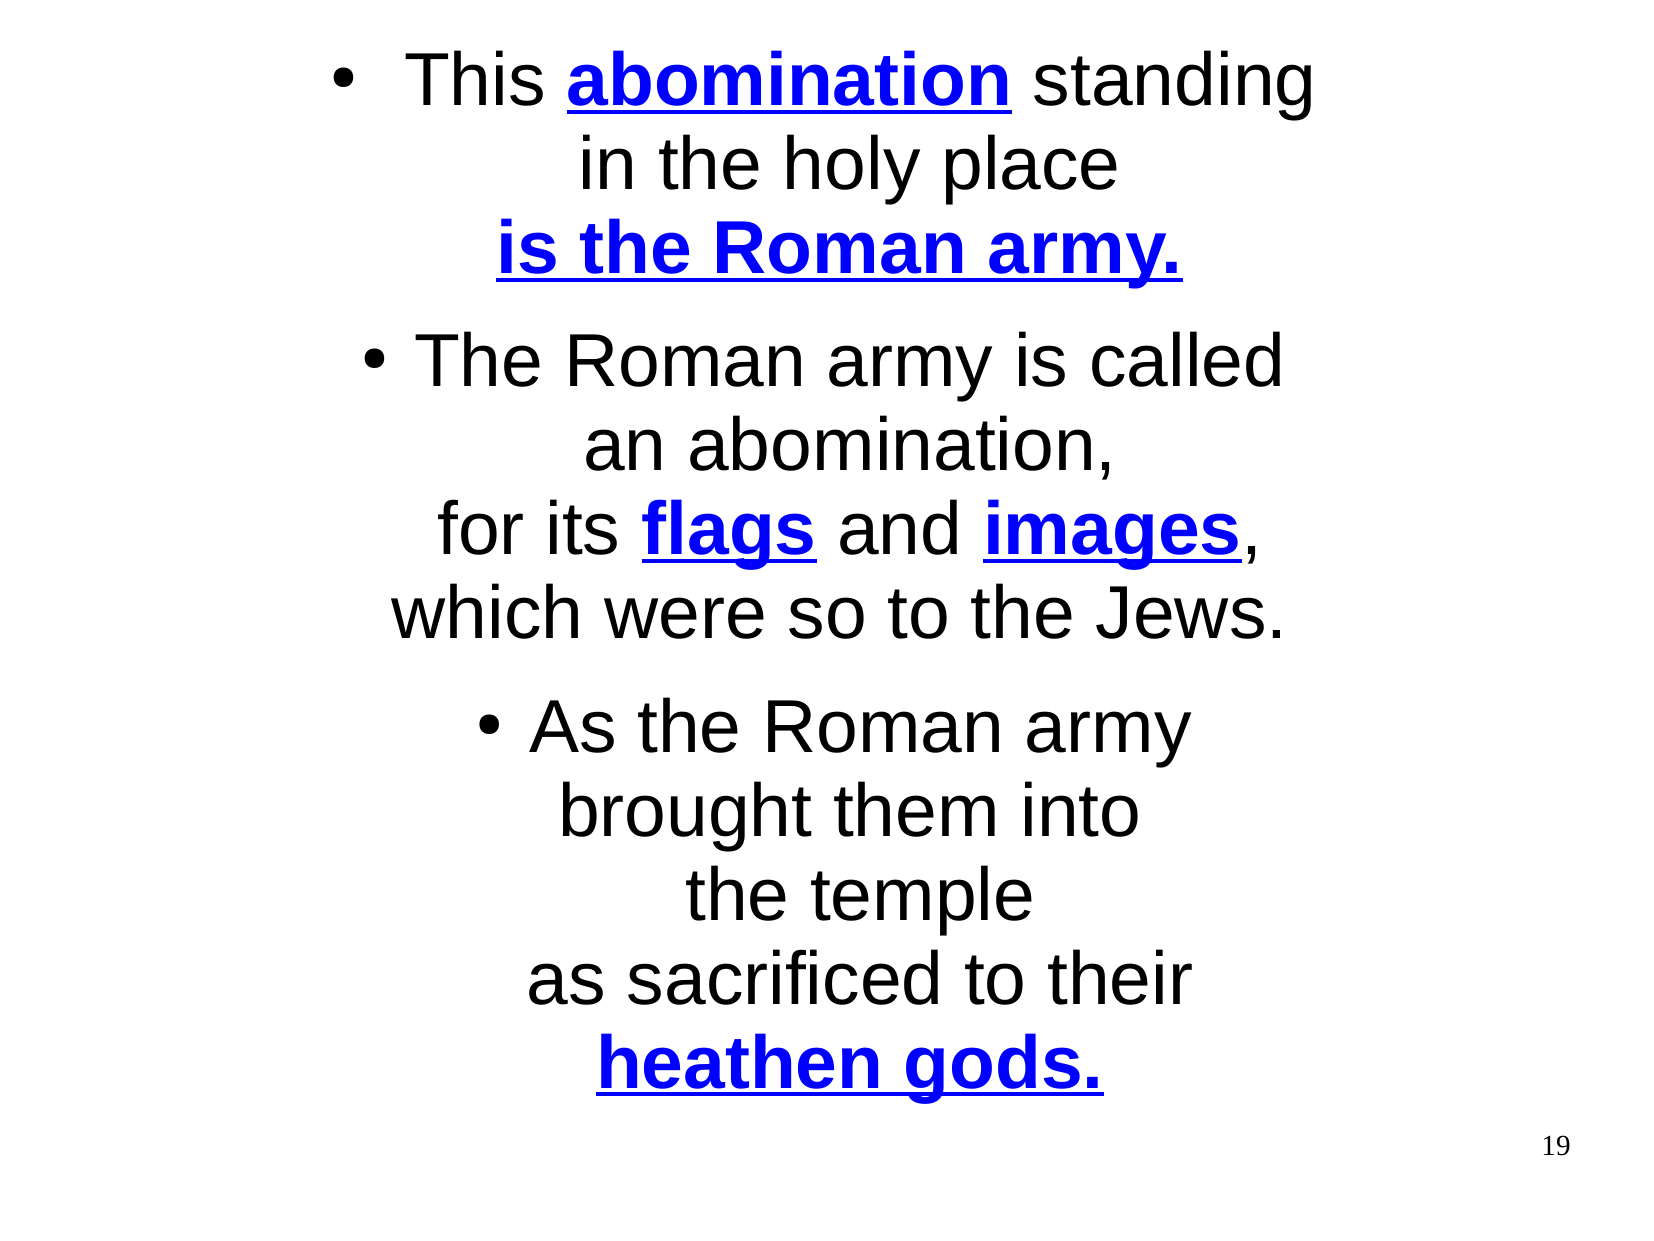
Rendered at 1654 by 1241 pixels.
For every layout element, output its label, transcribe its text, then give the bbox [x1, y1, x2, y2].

list This abomination standing in the holy place is the Roman army. The Roman army is called an abomination, for its flags and images, which were so to the Jews. As the Roman army brought them into the temple as sacrificed to their heathen gods. [37, 37, 1613, 1201]
